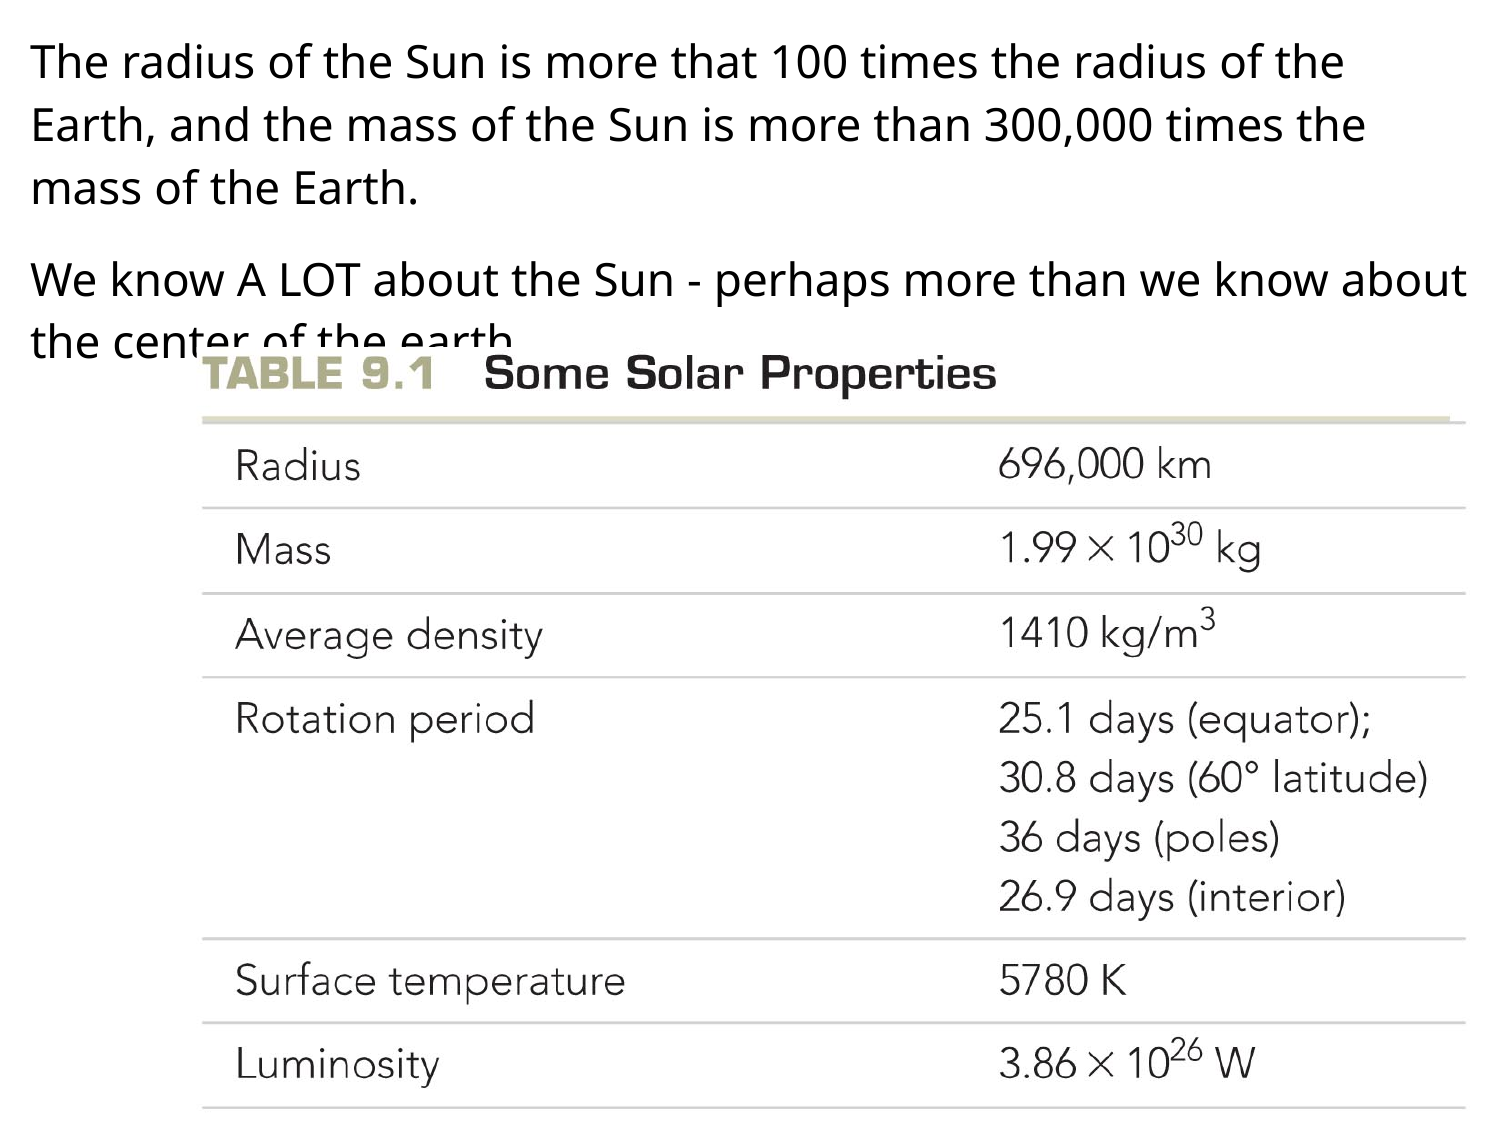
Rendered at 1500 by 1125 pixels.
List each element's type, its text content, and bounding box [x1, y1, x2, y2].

list The radius of the Sun is more that 100 times the radius of the Earth, and the mass of the Sun is more than 300,000 times the mass of the Earth. We know A LOT about the Sun - perhaps more than we know about the center of the earth. [30, 29, 1471, 796]
picture [196, 347, 1471, 1113]
